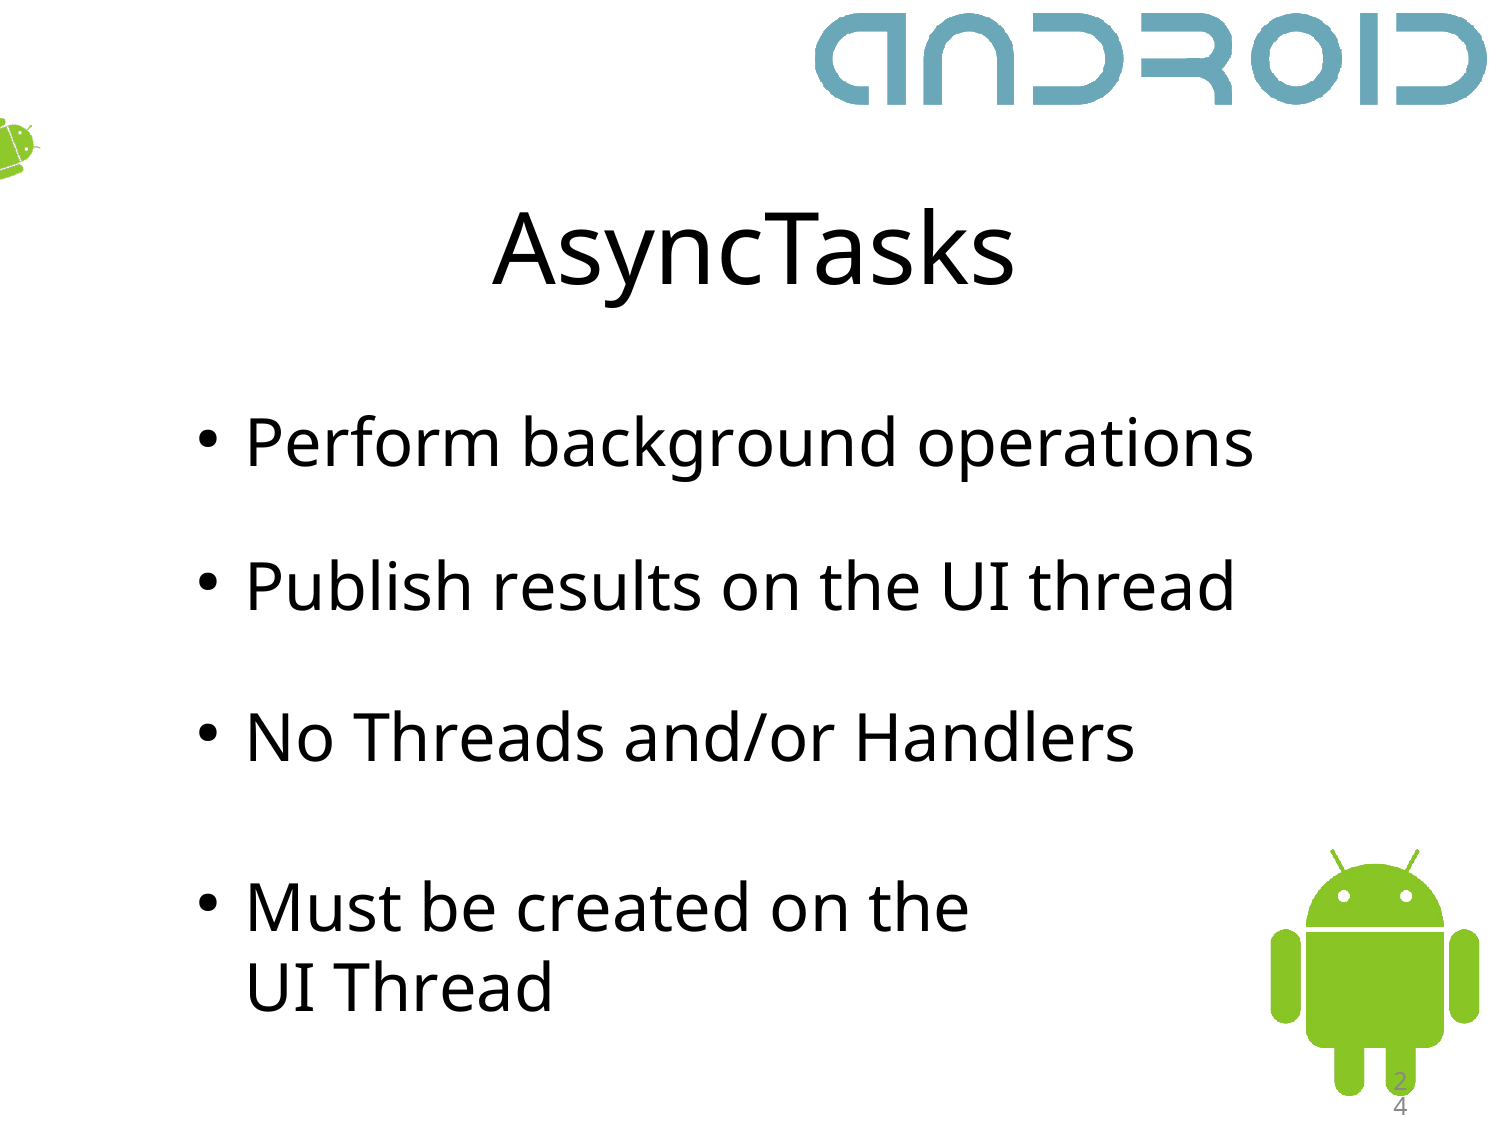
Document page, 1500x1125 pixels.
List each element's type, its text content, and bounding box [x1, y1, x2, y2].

title AsyncTasks [37, 149, 1473, 340]
text_box <number> [1378, 1058, 1426, 1104]
text_box Publish results on the UI thread [181, 536, 1311, 632]
text_box Perform background operations [181, 392, 1319, 488]
text_box Must be created on the UI Thread [181, 857, 1037, 1033]
picture [0, 103, 53, 198]
picture [808, 9, 1489, 106]
text_box No Threads and/or Handlers [181, 687, 1198, 782]
picture [1253, 837, 1500, 1125]
